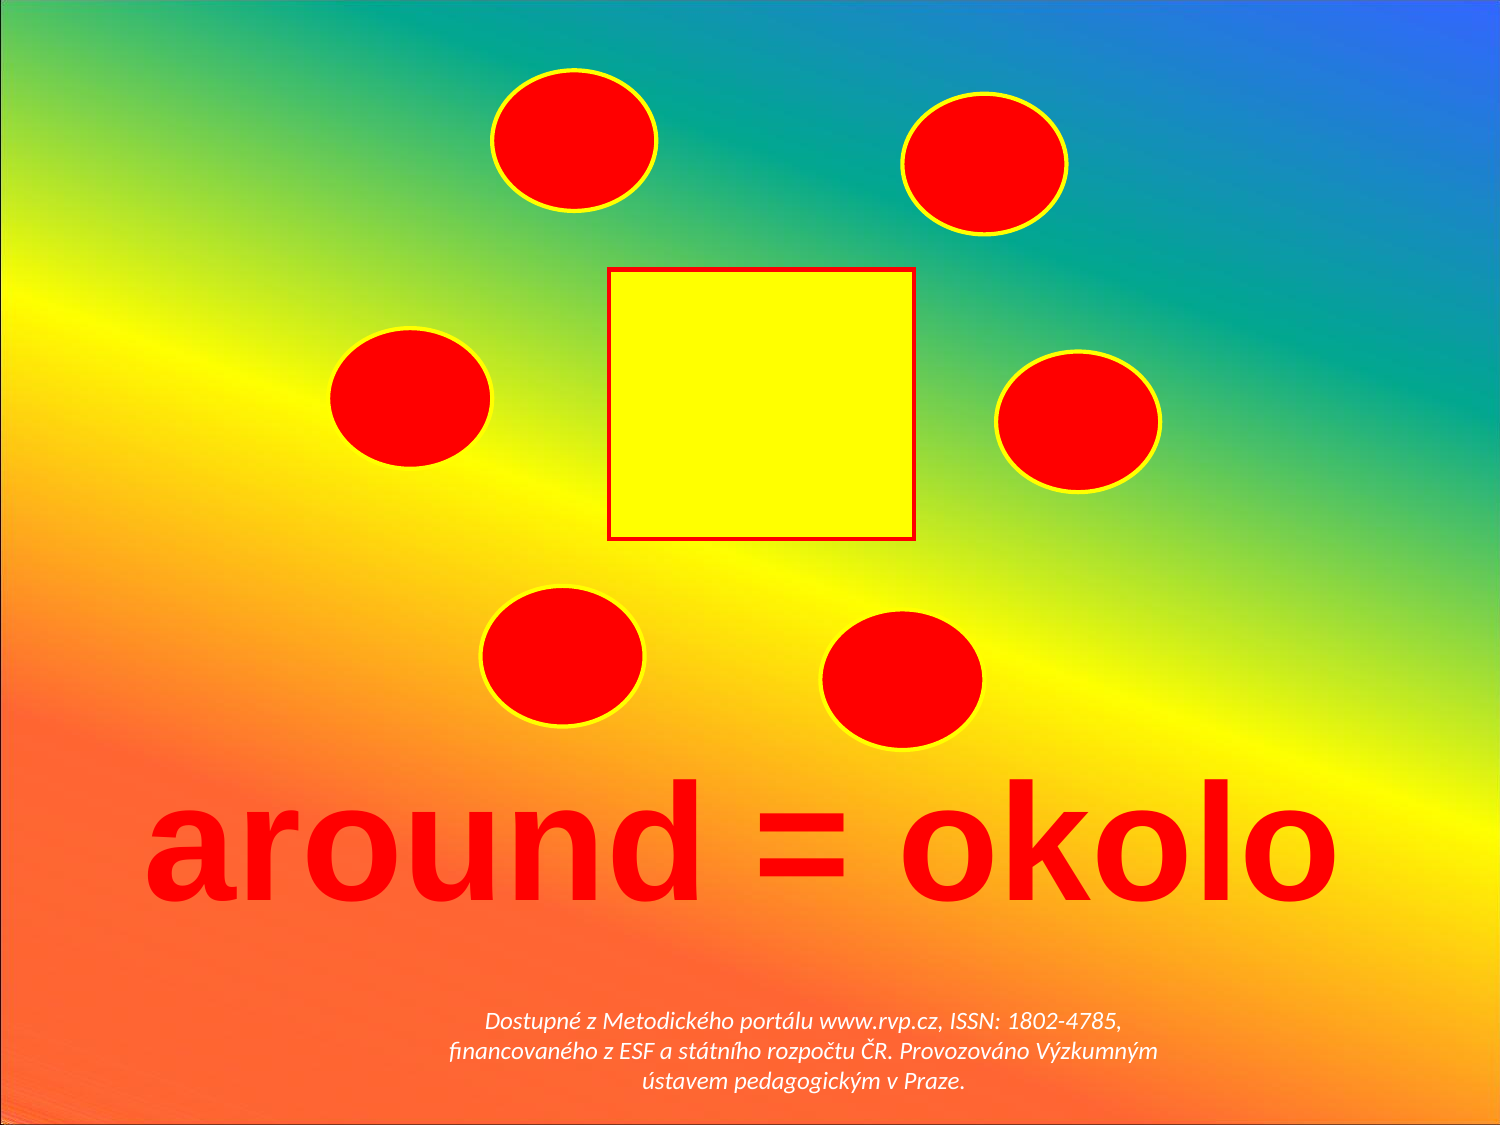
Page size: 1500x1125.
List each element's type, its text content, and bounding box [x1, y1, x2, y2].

text_box [902, 93, 1067, 235]
text_box [480, 585, 645, 727]
text_box [492, 70, 657, 211]
text_box [820, 609, 985, 751]
text_box around = okolo [128, 726, 1383, 942]
text_box Dostupné z Metodického portálu www.rvp.cz, ISSN: 1802-4785, financovaného z ESF a státního rozpočtu ČR. Provozováno Výzkumným ústavem pedagogickým v Praze. [421, 1019, 1187, 1080]
text_box [996, 351, 1161, 493]
text_box [328, 328, 493, 469]
text_box [609, 269, 914, 540]
picture [0, 0, 1500, 1125]
title [0, 316, 1465, 739]
